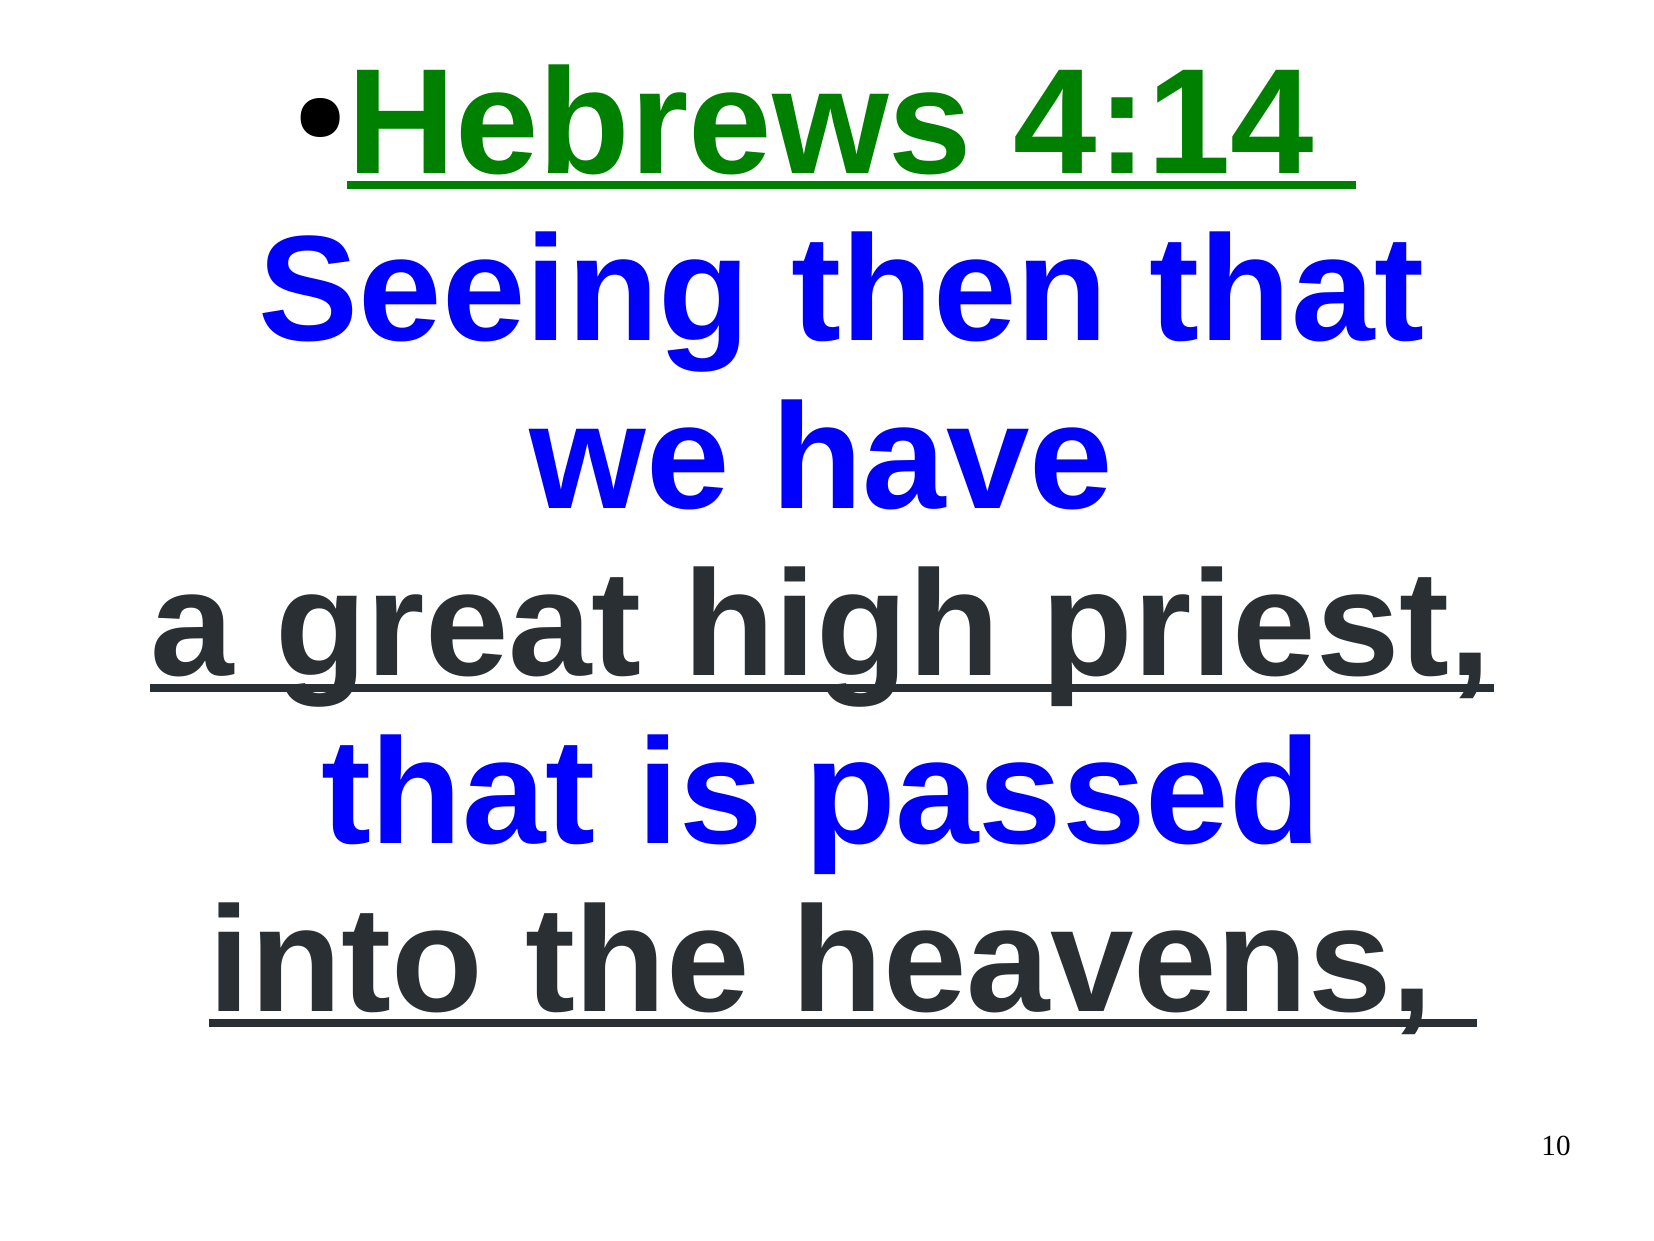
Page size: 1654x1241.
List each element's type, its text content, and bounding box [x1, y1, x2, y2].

list Hebrews 4:14 Seeing then that we have a great high priest, that is passed into the heavens, [37, 37, 1613, 1201]
